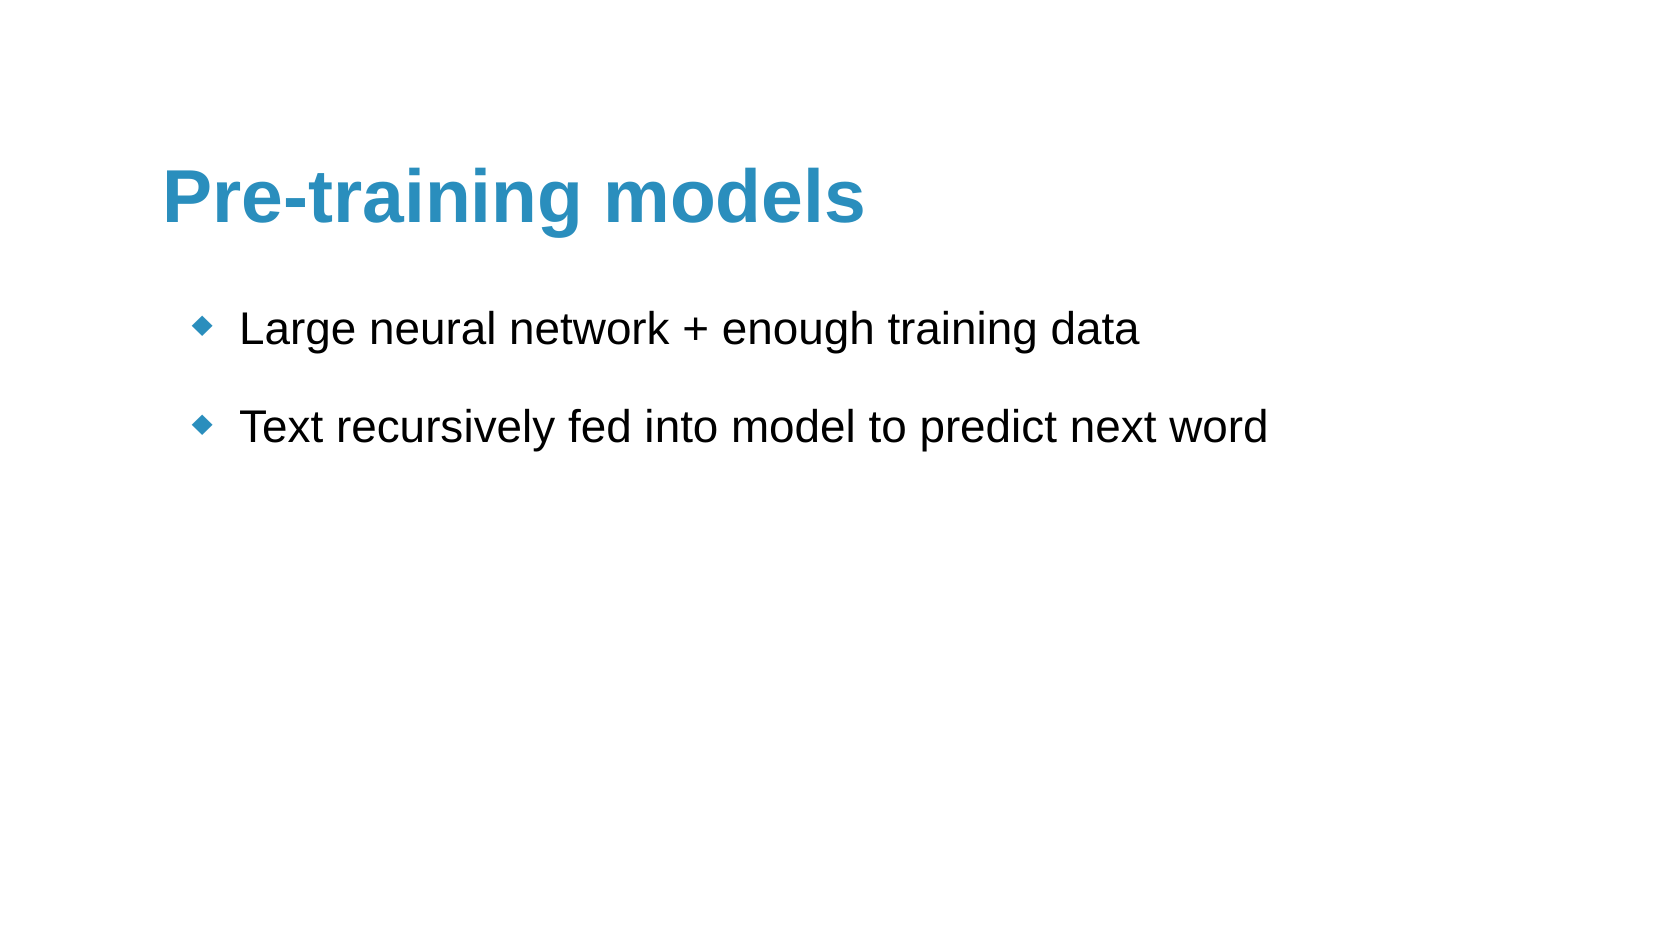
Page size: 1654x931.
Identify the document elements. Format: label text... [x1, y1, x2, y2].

text_box Large neural network + enough training data Text recursively fed into model to predict next word [177, 295, 1477, 931]
text_box Pre-training models [147, 147, 959, 274]
